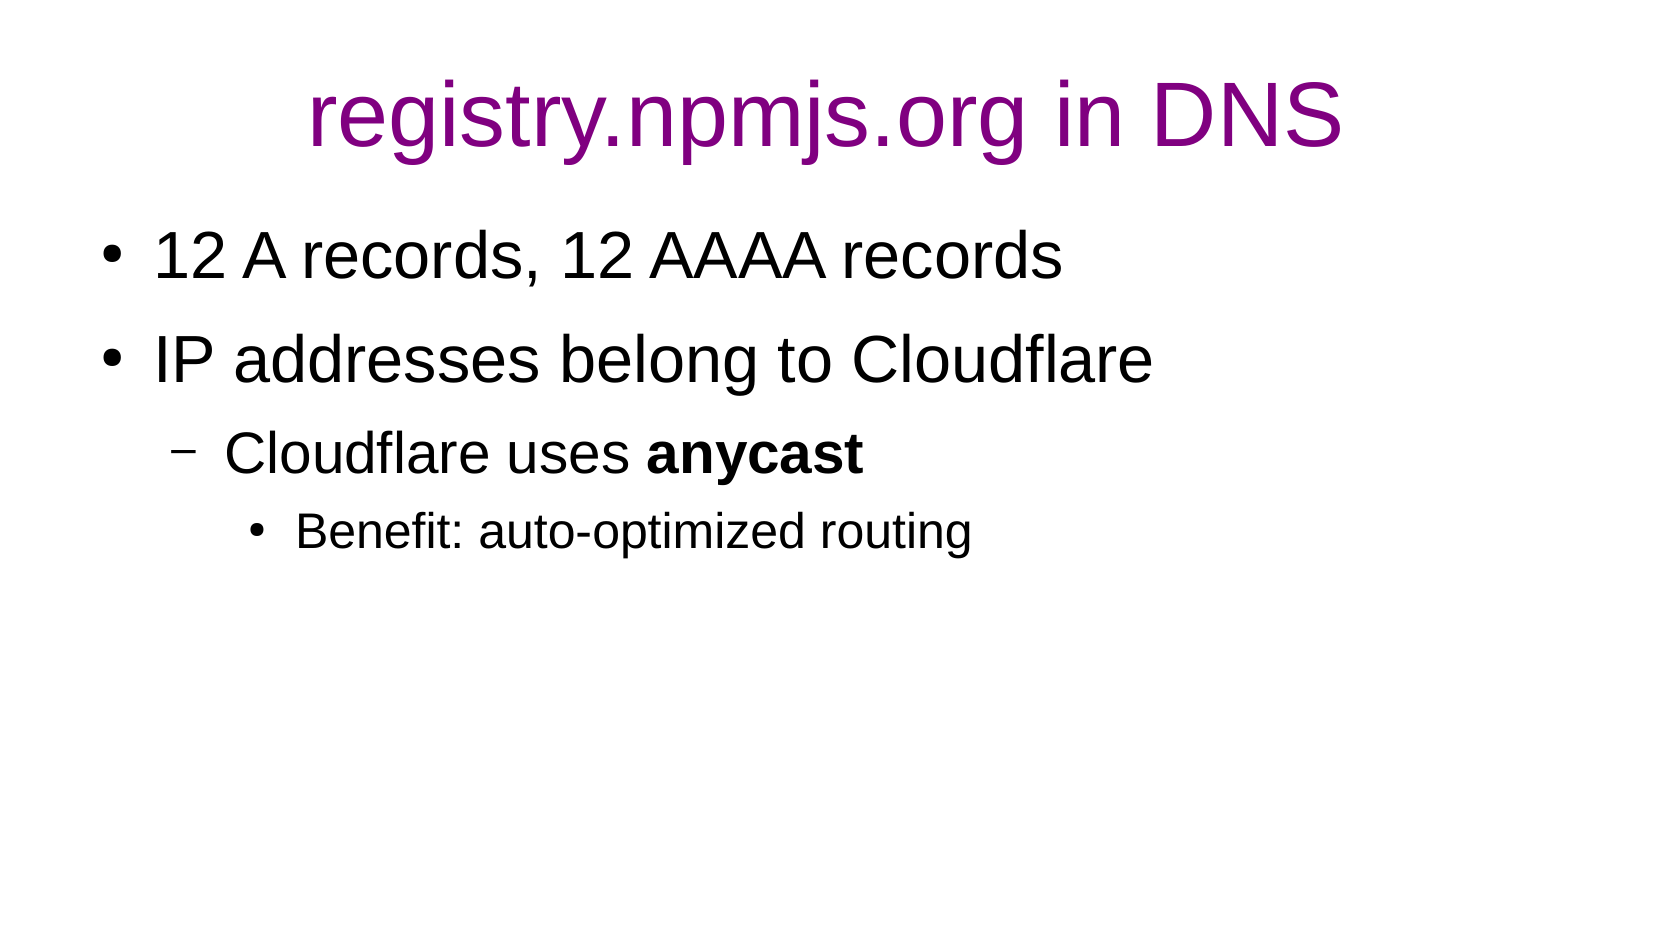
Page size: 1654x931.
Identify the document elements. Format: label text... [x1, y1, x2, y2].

list 12 A records, 12 AAAA records IP addresses belong to Cloudflare Cloudflare uses anycast Benefit: auto-optimized routing [82, 217, 1571, 757]
title registry.npmjs.org in DNS [82, 0, 1571, 217]
